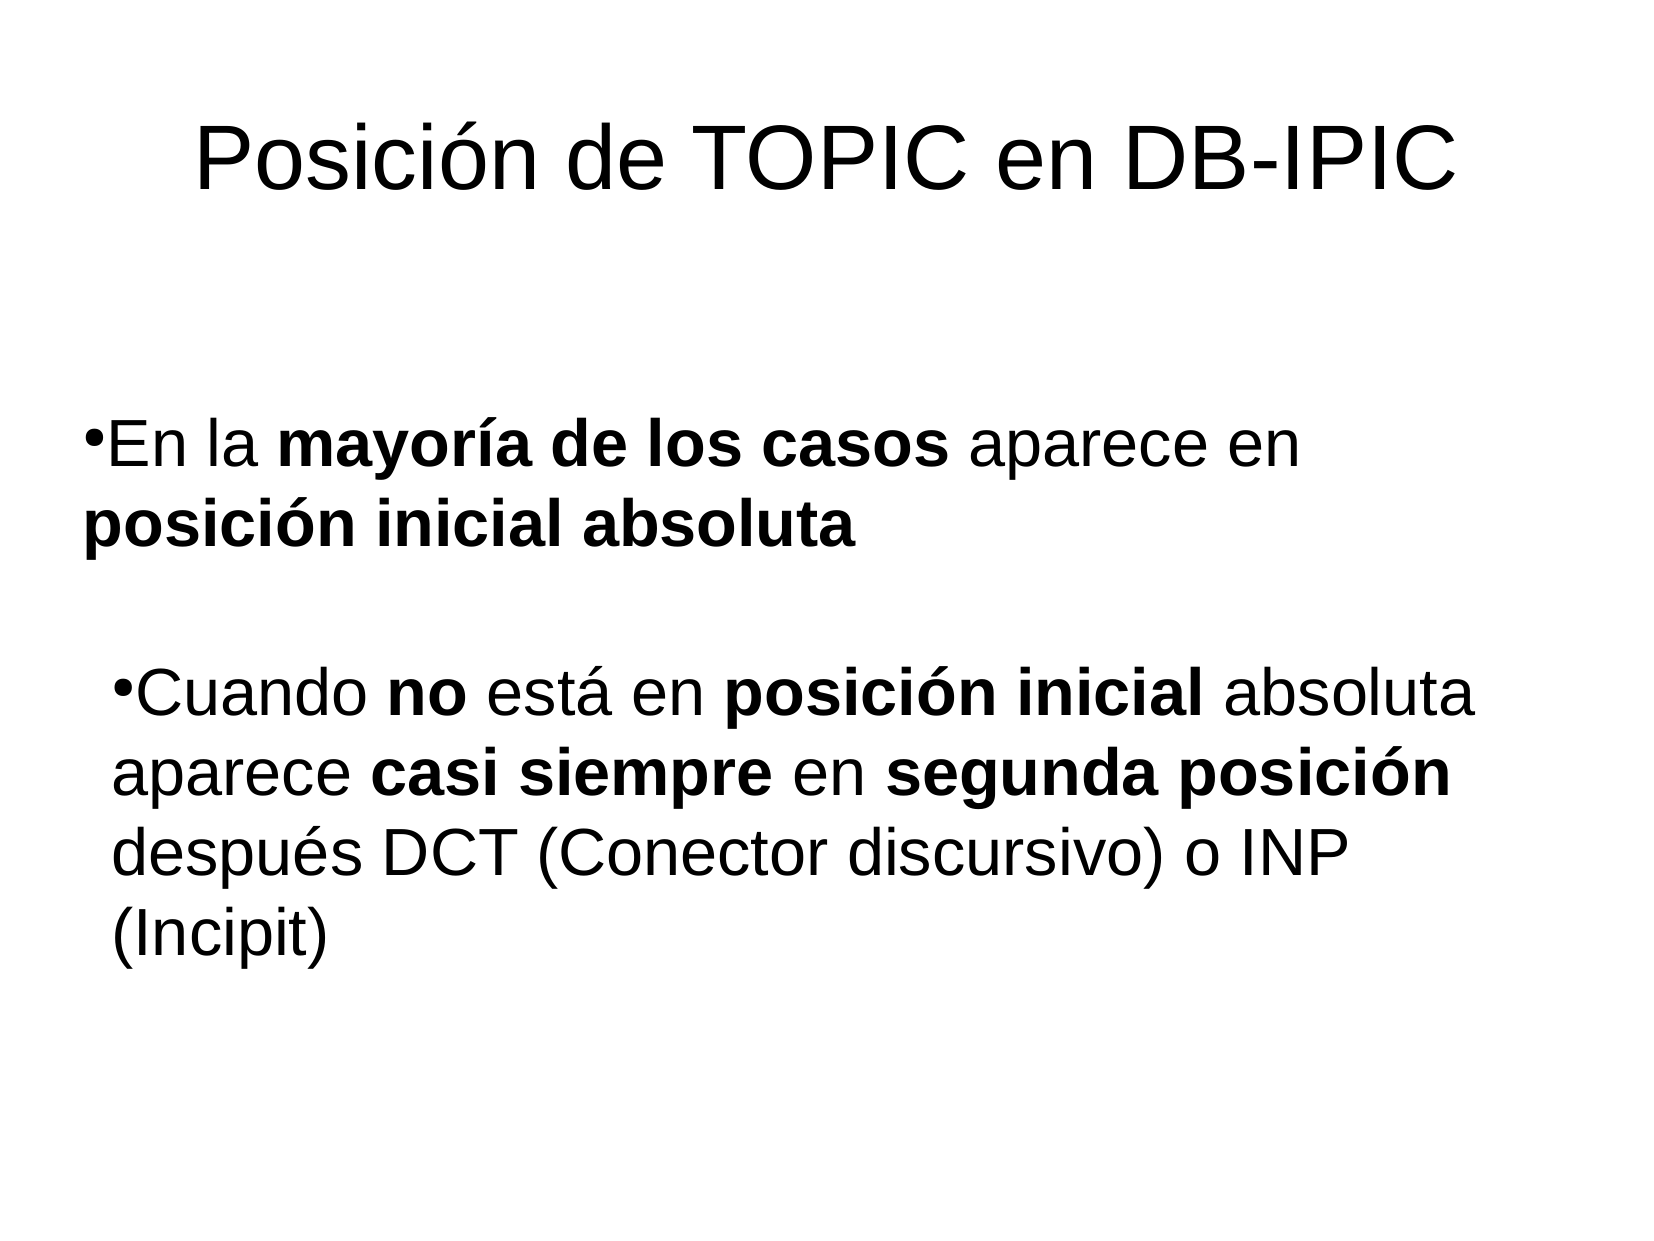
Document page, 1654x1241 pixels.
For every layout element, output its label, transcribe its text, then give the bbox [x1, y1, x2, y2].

title Posición de TOPIC en DB-IPIC [82, 49, 1571, 257]
text_box Cuando no está en posición inicial absoluta aparece casi siempre en segunda posición después DCT (Conector discursivo) o INP (Incipit) [111, 539, 1551, 943]
list En la mayoría de los casos aparece en posición inicial absoluta [82, 290, 1571, 1109]
